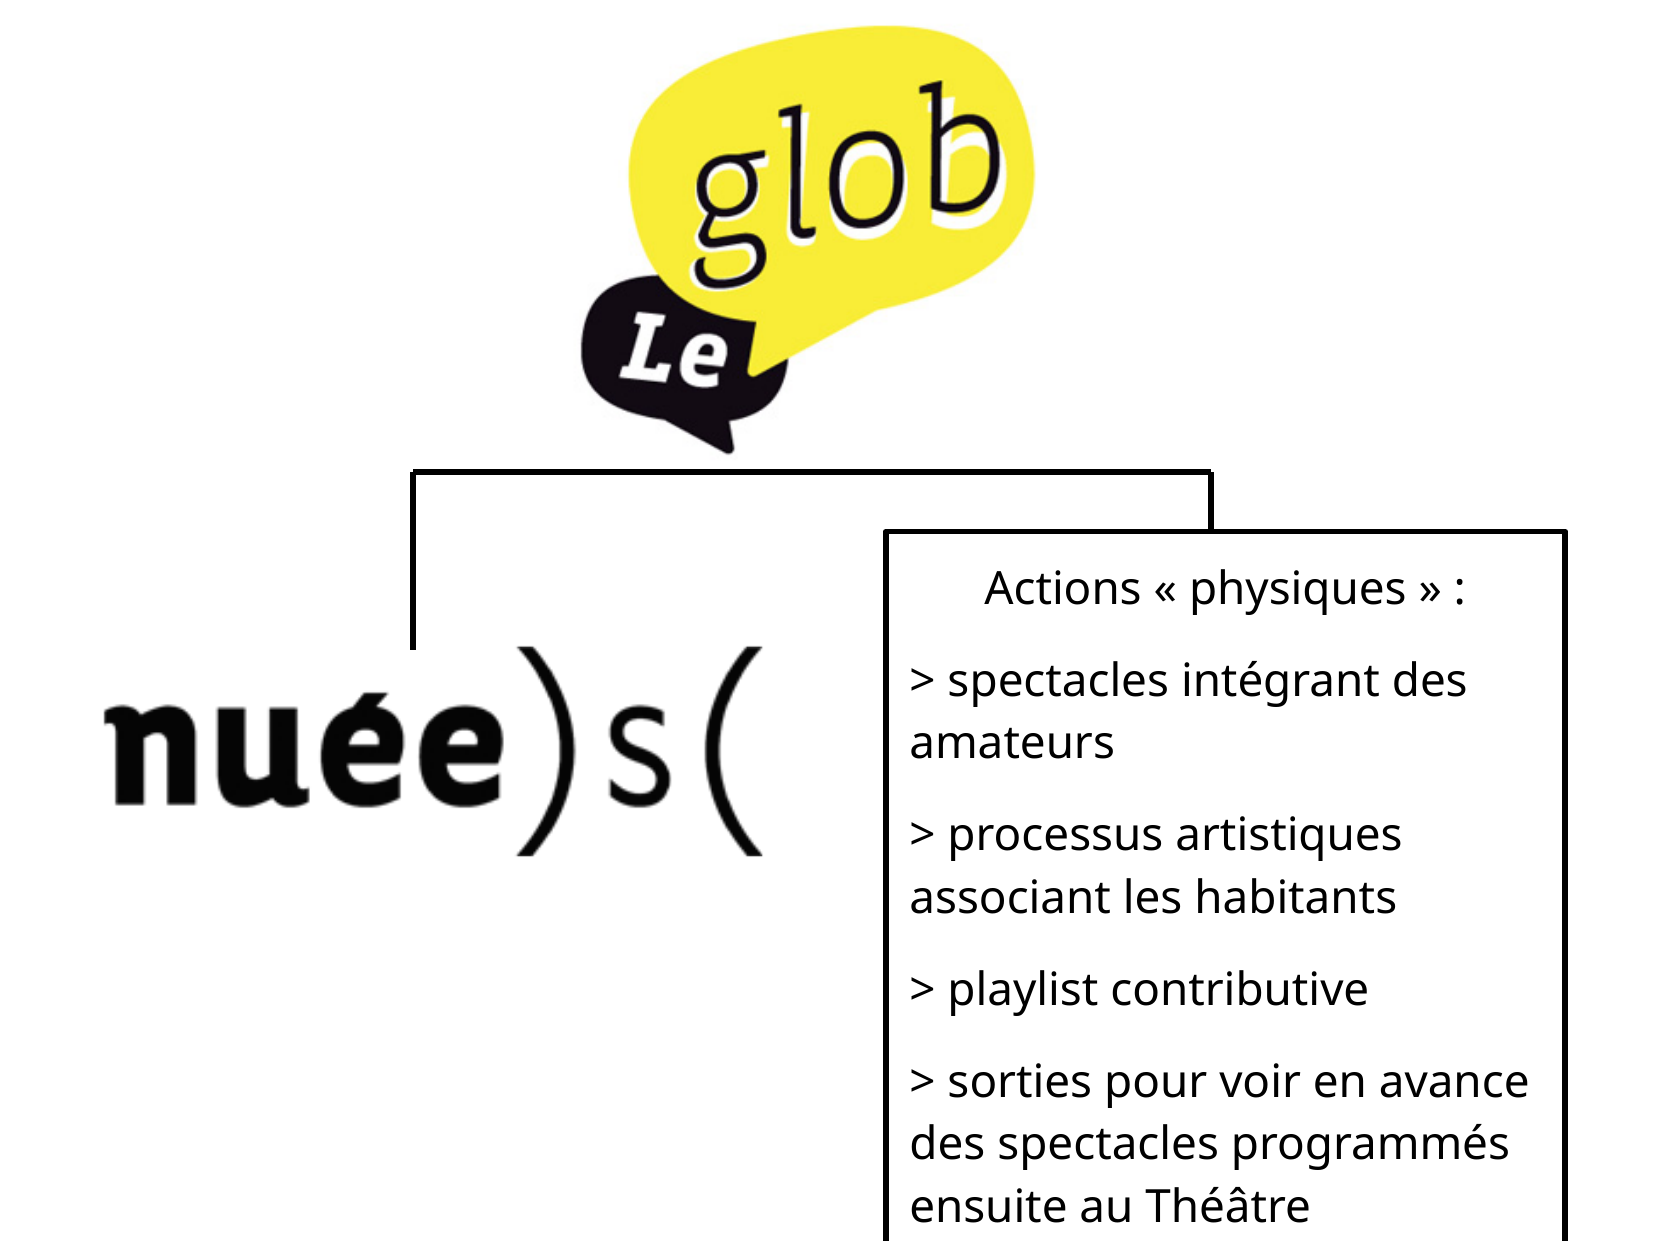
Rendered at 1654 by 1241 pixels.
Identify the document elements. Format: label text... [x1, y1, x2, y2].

picture [561, 0, 1056, 469]
list Actions « physiques » : > spectacles intégrant des amateurs > processus artistiques associant les habitants > playlist contributive > sorties pour voir en avance des spectacles programmés ensuite au Théâtre > etc. [885, 531, 1565, 1214]
picture [88, 620, 768, 885]
picture [561, 475, 1056, 479]
